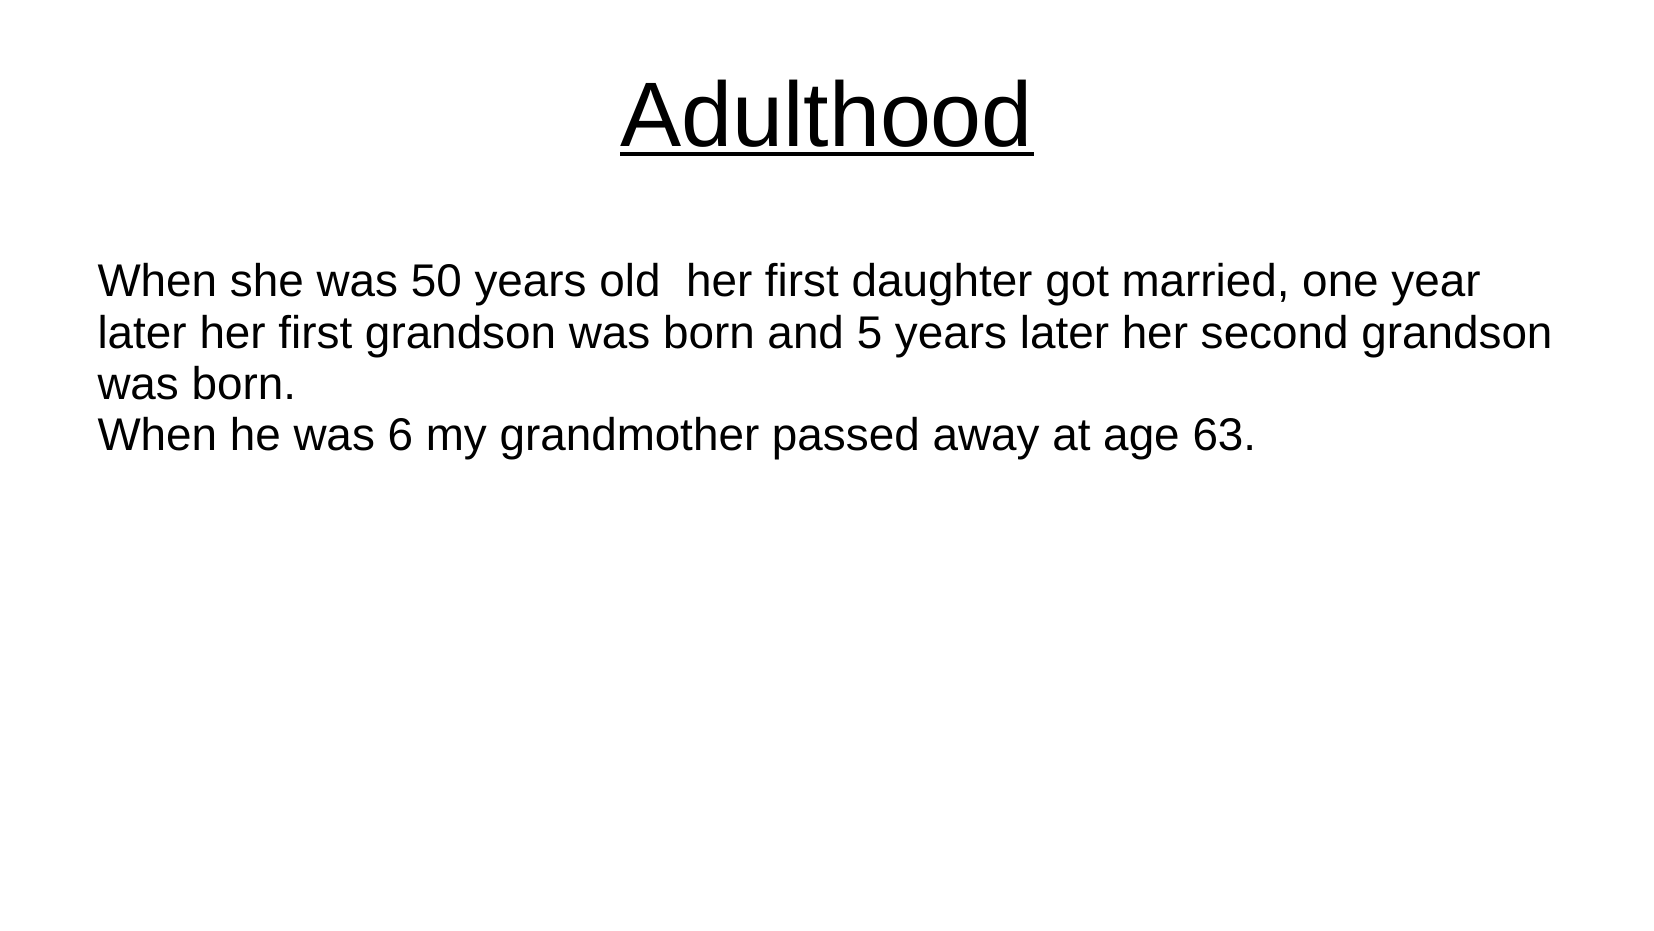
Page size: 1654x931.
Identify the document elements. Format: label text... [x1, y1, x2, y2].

text_box When she was 50 years old her first daughter got married, one year later her first grandson was born and 5 years later her second grandson was born. When he was 6 my grandmother passed away at age 63. [82, 248, 1654, 468]
title Adulthood [82, 37, 1571, 193]
